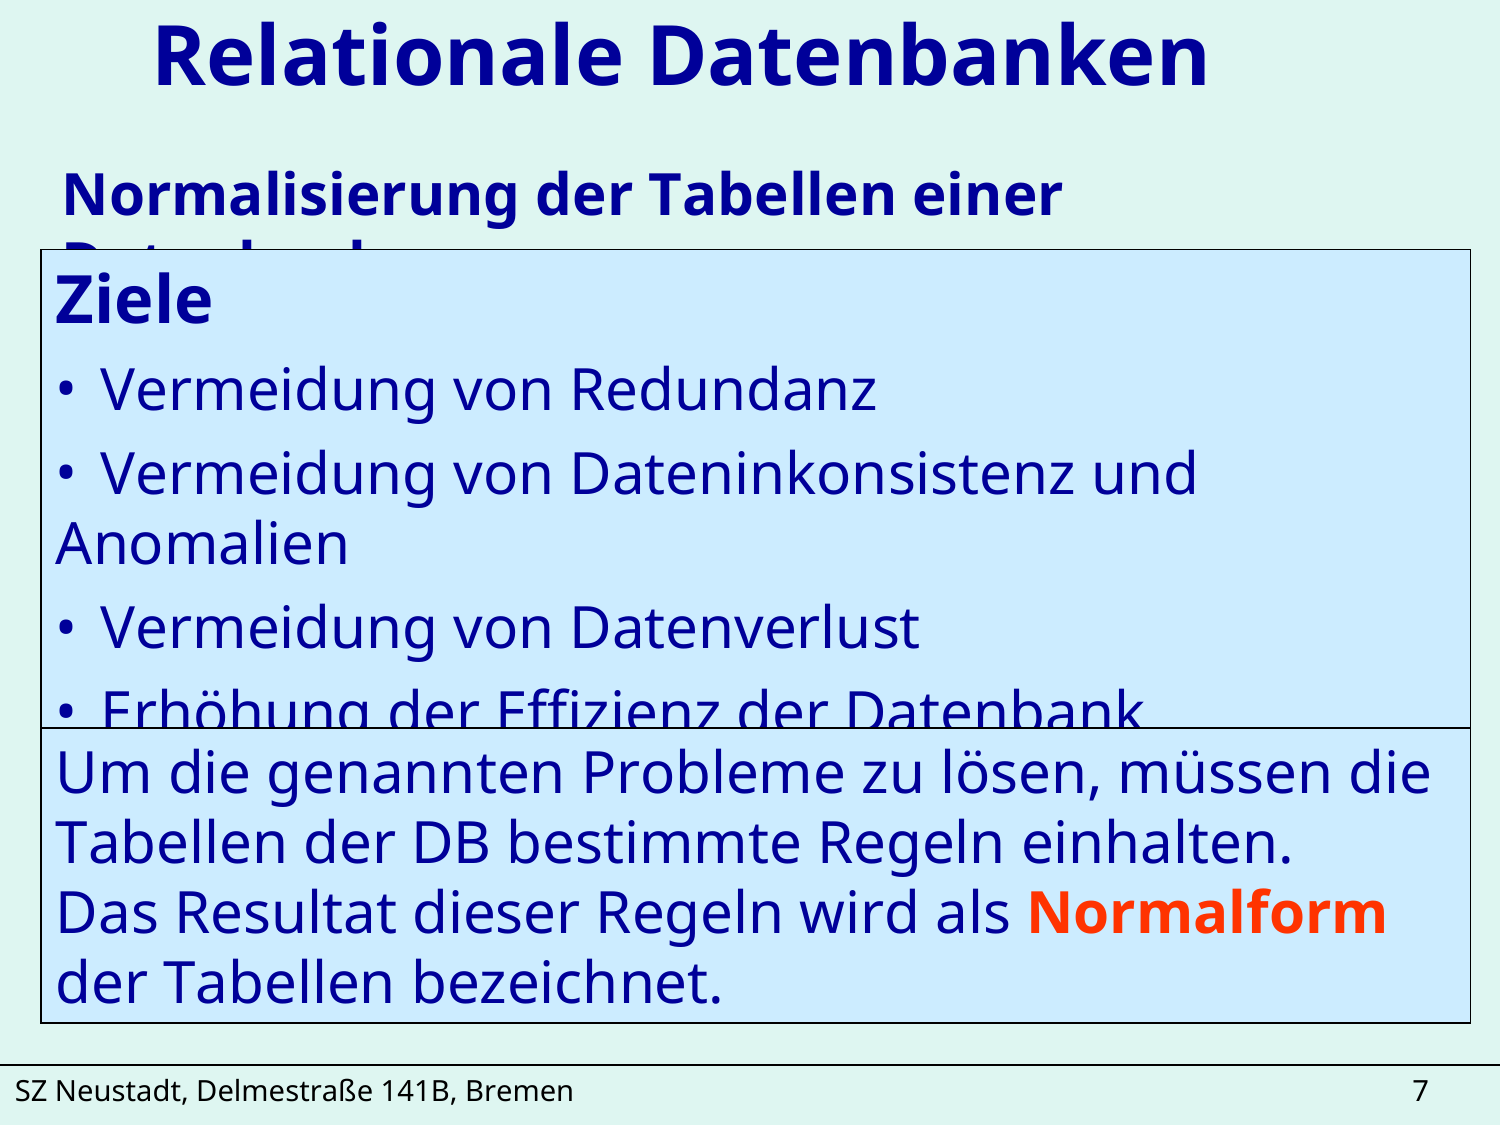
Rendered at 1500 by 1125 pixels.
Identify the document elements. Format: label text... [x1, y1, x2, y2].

text_box Relationale Datenbanken [76, 0, 1427, 104]
text_box Um die genannten Probleme zu lösen, müssen die Tabellen der DB bestimmte Regeln einhalten. Das Resultat dieser Regeln wird als Normalform der Tabellen bezeichnet. [41, 727, 1471, 1024]
text_box Normalisierung der Tabellen einer Datenbank [47, 148, 1400, 249]
text_box Ziele Vermeidung von Redundanz Vermeidung von Dateninkonsistenz und Anomalien Vermeidung von Datenverlust Erhöhung der Effizienz der Datenbank [41, 249, 1471, 727]
